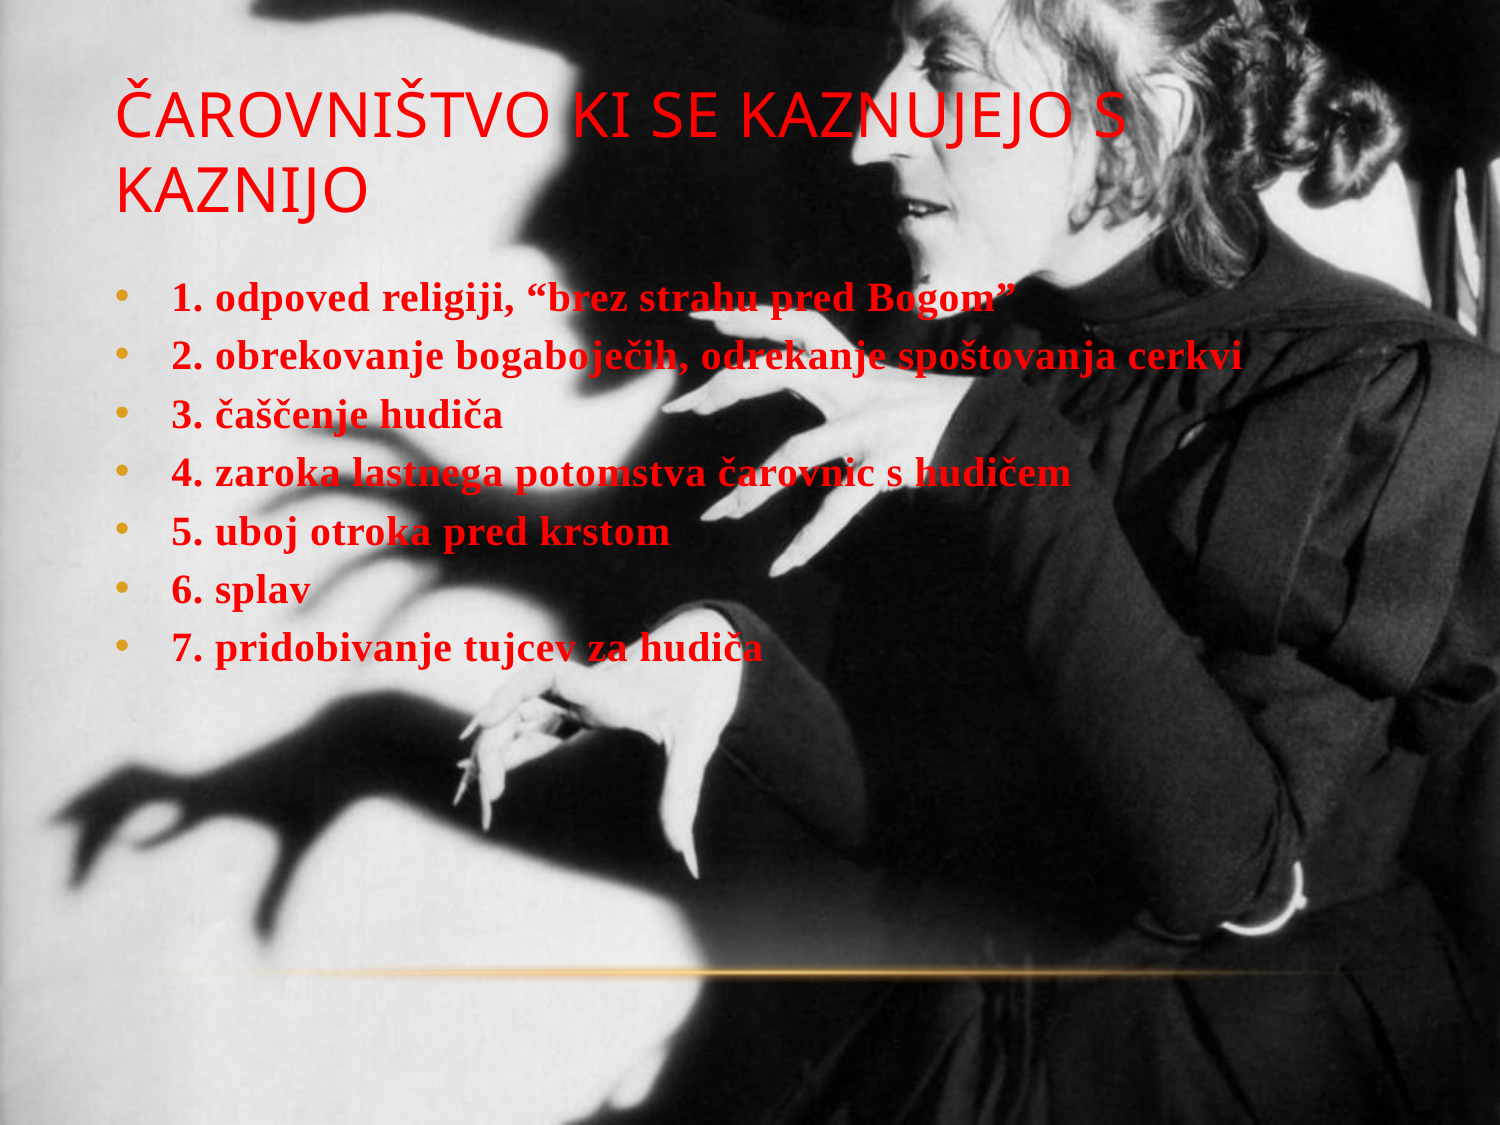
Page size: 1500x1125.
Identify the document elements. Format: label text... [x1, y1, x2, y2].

title Čarovništvo ki se kaznujejo s kaznijo [99, 45, 1400, 233]
list 1. odpoved religiji, “brez strahu pred Bogom” 2. obrekovanje bogaboječih, odrekanje spoštovanja cerkvi 3. čaščenje hudiča 4. zaroka lastnega potomstva čarovnic s hudičem 5. uboj otroka pred krstom 6. splav 7. pridobivanje tujcev za hudiča [99, 262, 1400, 938]
picture [0, 0, 1500, 1125]
